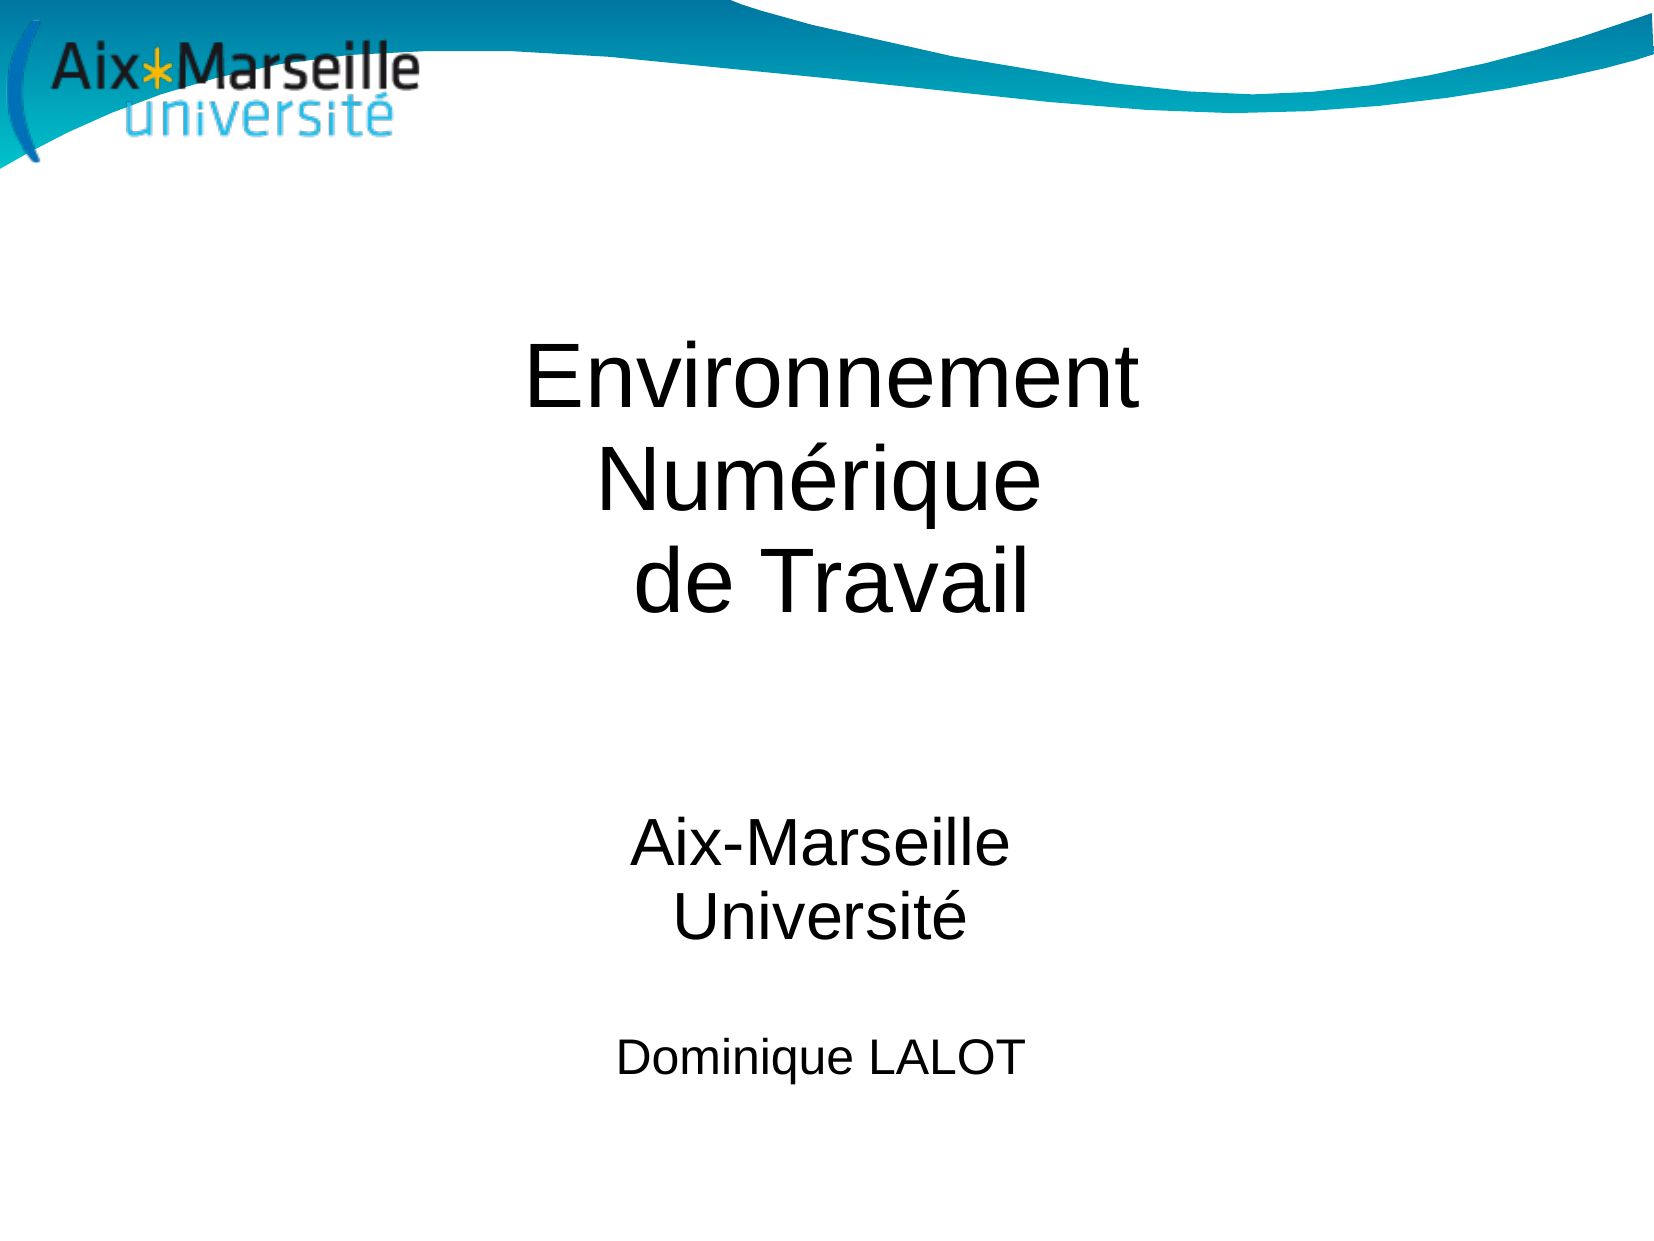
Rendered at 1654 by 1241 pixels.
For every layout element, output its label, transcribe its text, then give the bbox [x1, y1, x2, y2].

subtitle Aix-Marseille Université Dominique LALOT [76, 738, 1565, 1152]
title Environnement Numérique de Travail [88, 324, 1577, 633]
picture [0, 20, 431, 167]
